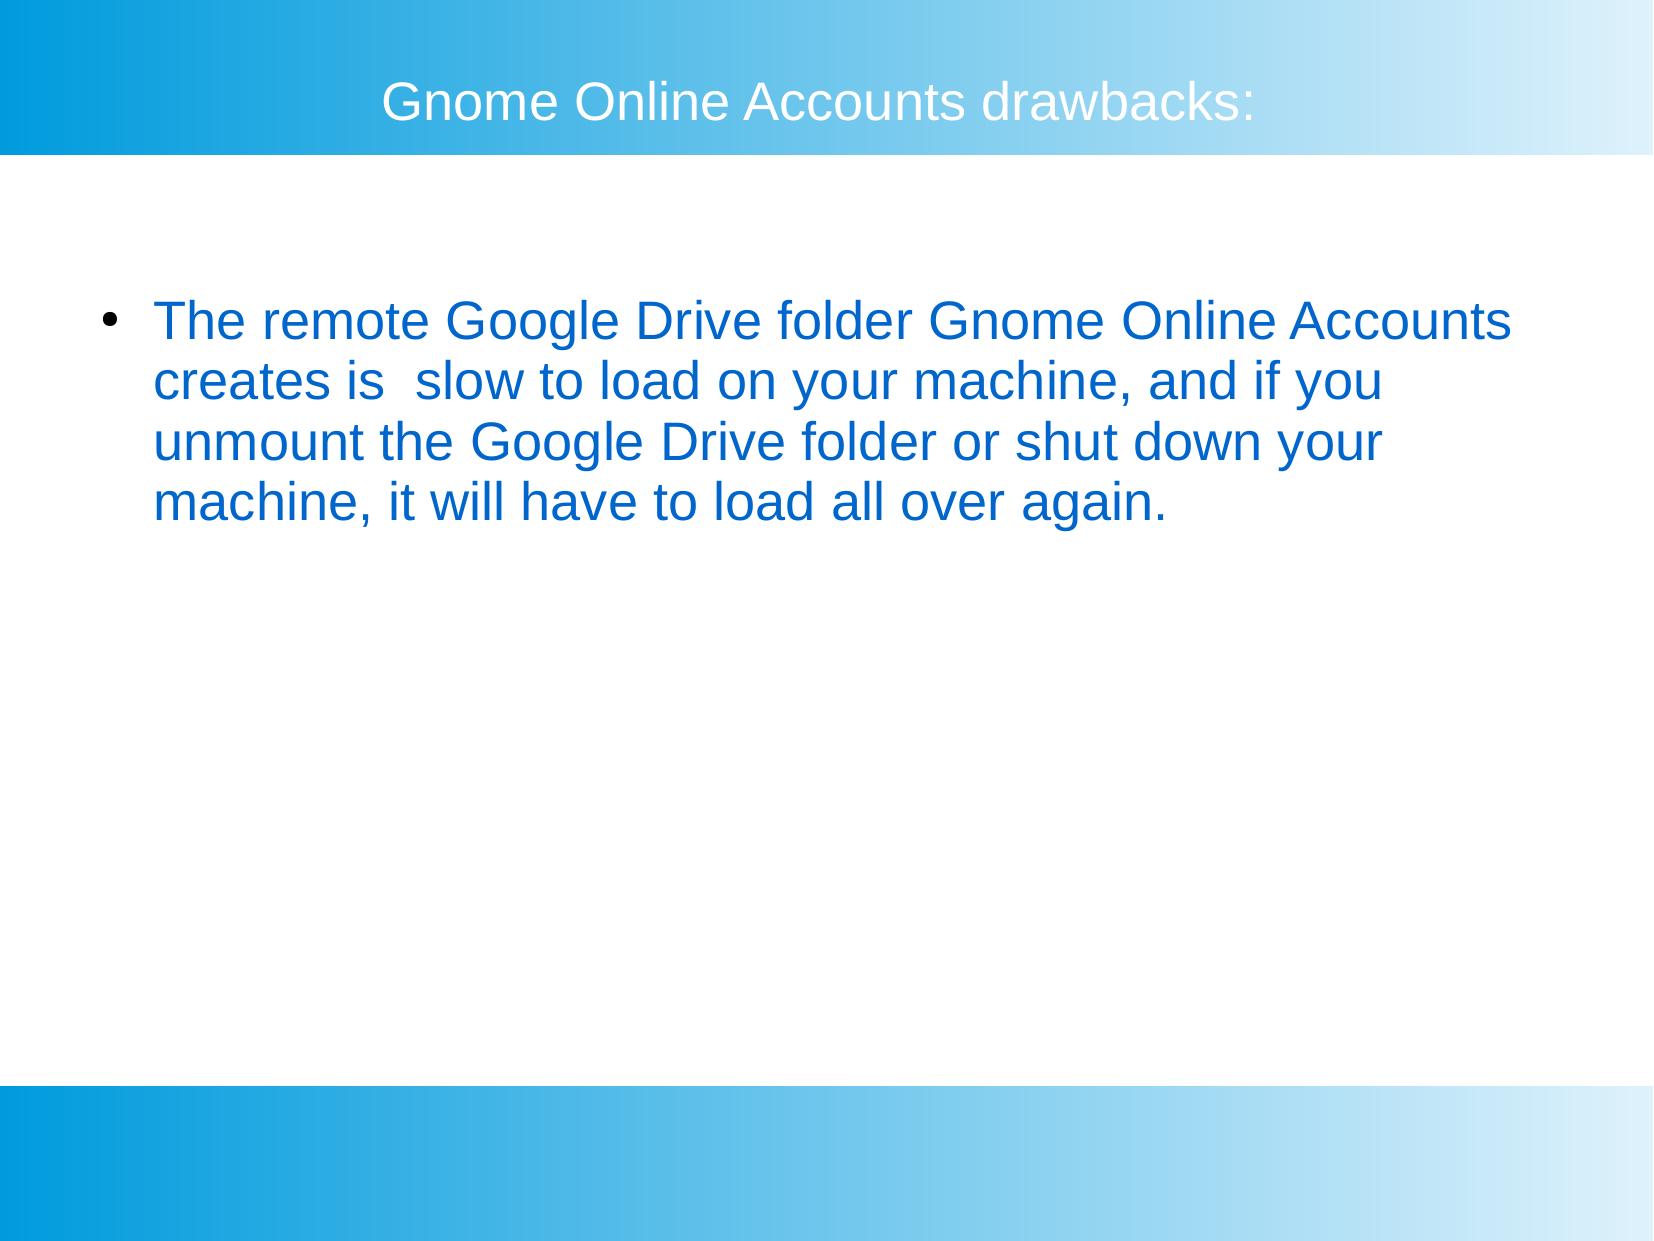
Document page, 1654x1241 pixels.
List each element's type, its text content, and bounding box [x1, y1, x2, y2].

list The remote Google Drive folder Gnome Online Accounts creates is slow to load on your machine, and if you unmount the Google Drive folder or shut down your machine, it will have to load all over again. [82, 290, 1571, 1010]
title Gnome Online Accounts drawbacks: [82, 49, 1571, 155]
